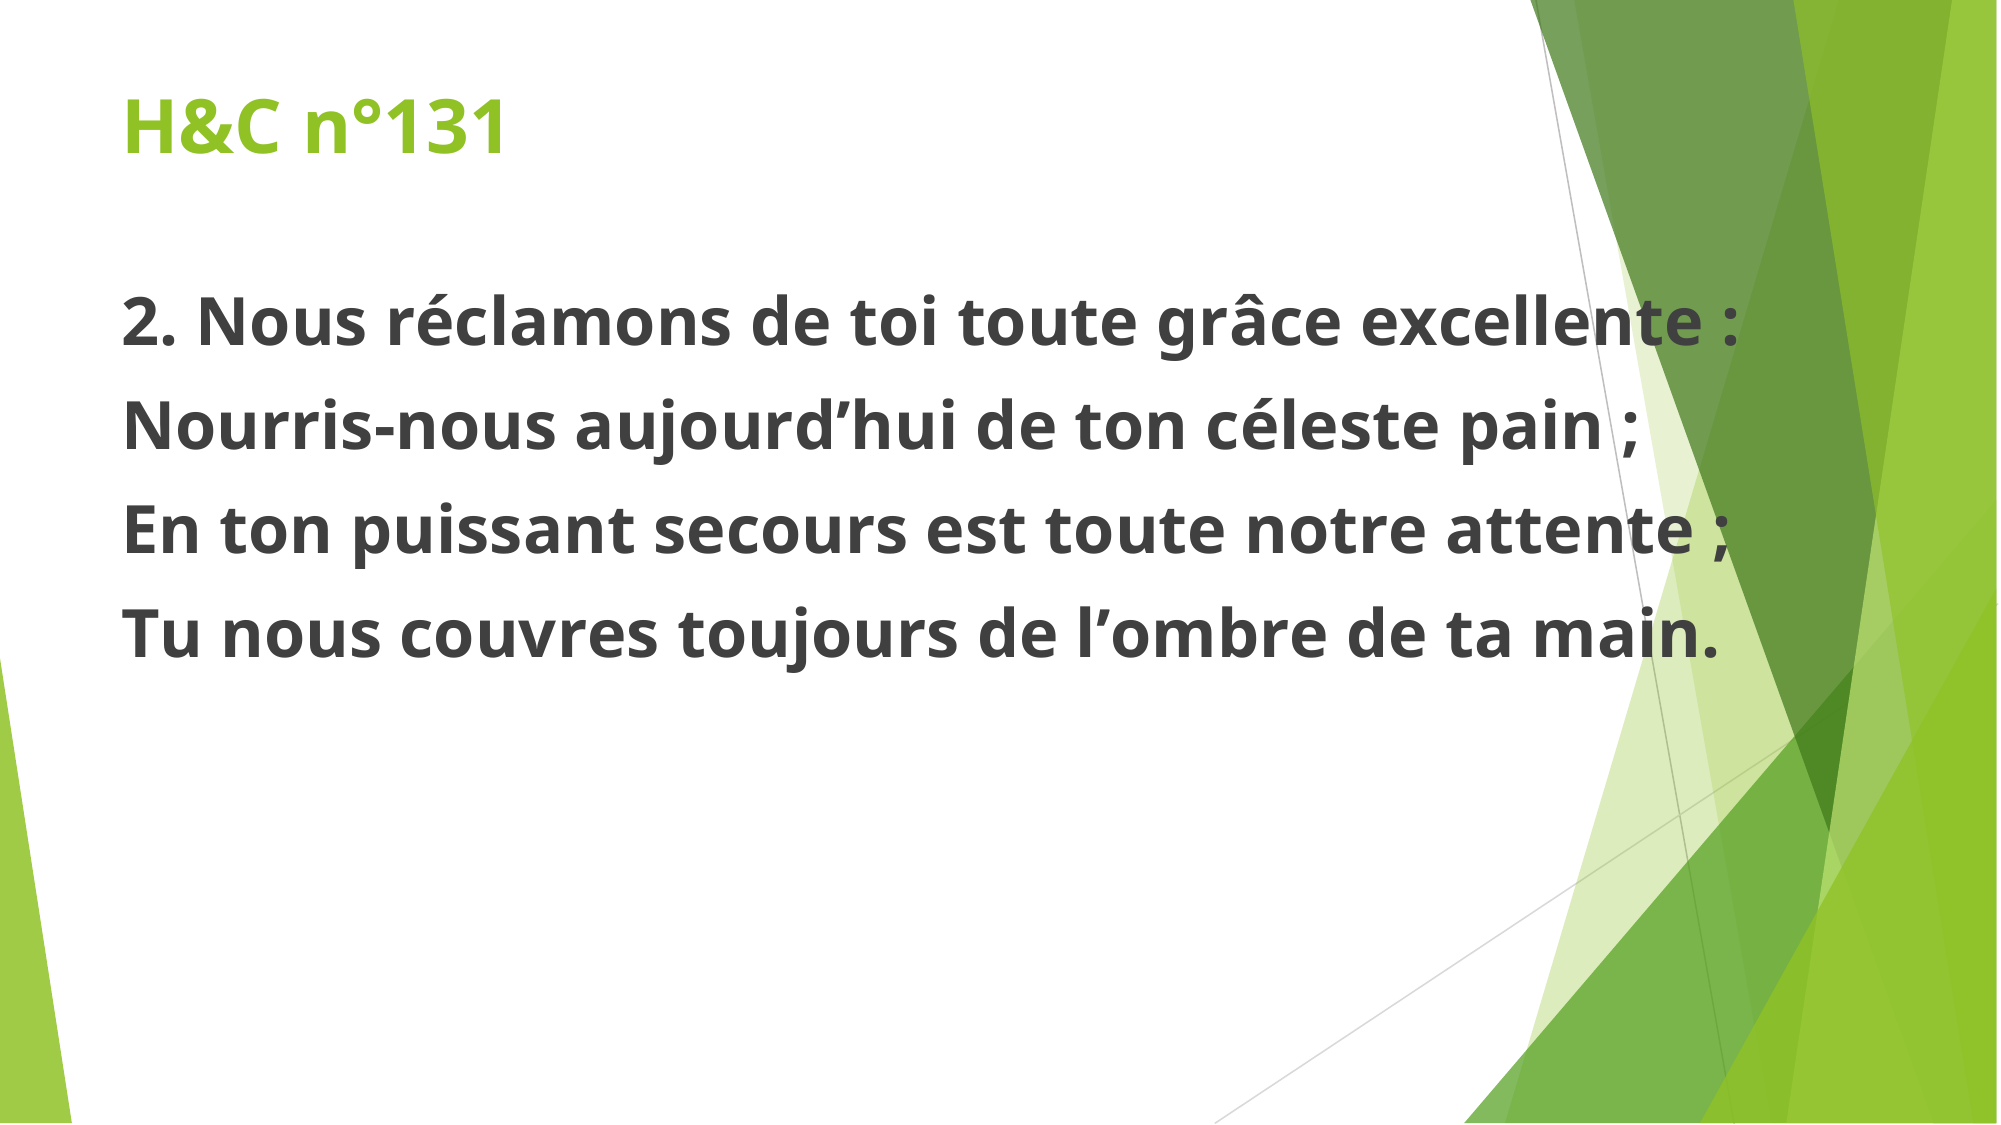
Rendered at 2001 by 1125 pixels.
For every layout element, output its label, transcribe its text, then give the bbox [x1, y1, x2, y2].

text_box 2. Nous réclamons de toi toute grâce excellente : Nourris-nous aujourd’hui de ton céleste pain ; En ton puissant secours est toute notre attente ; Tu nous couvres toujours de l’ombre de ta main. [106, 259, 2001, 1037]
text_box H&C n°131 [106, 70, 1522, 178]
